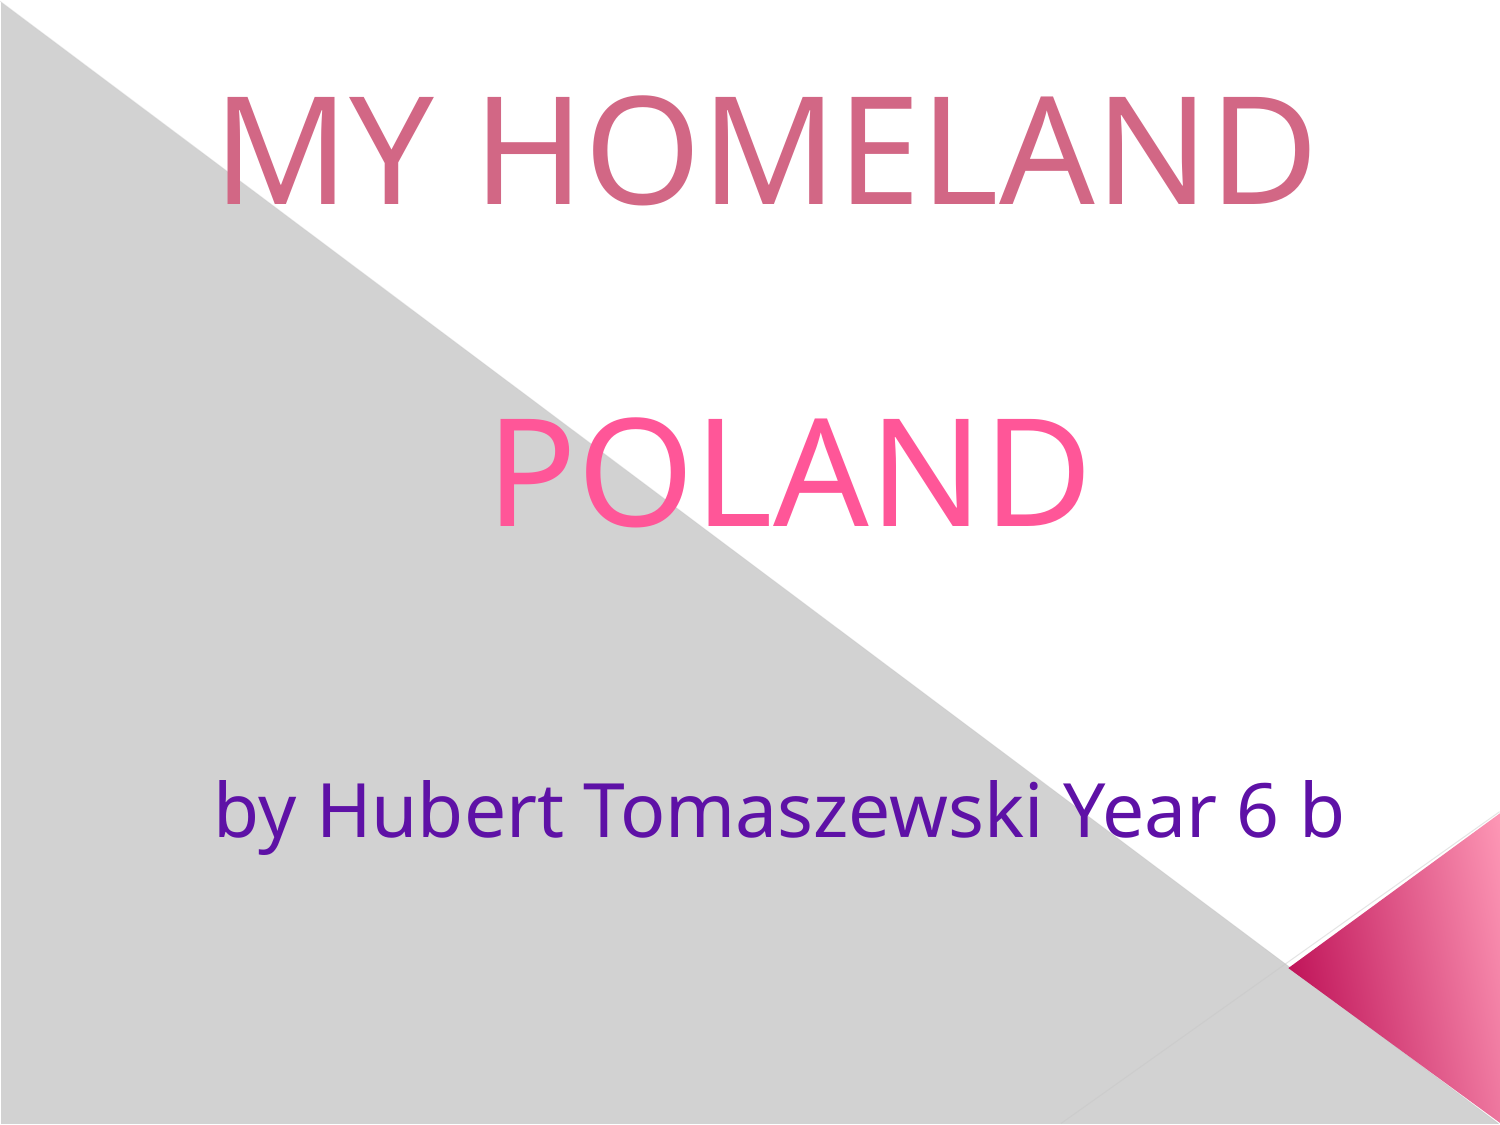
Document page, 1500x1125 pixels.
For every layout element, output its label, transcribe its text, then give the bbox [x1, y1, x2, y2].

title MY HOMELAND [58, 46, 1334, 286]
subtitle POLAND by Hubert Tomaszewski Year 6 b [88, 369, 1412, 945]
